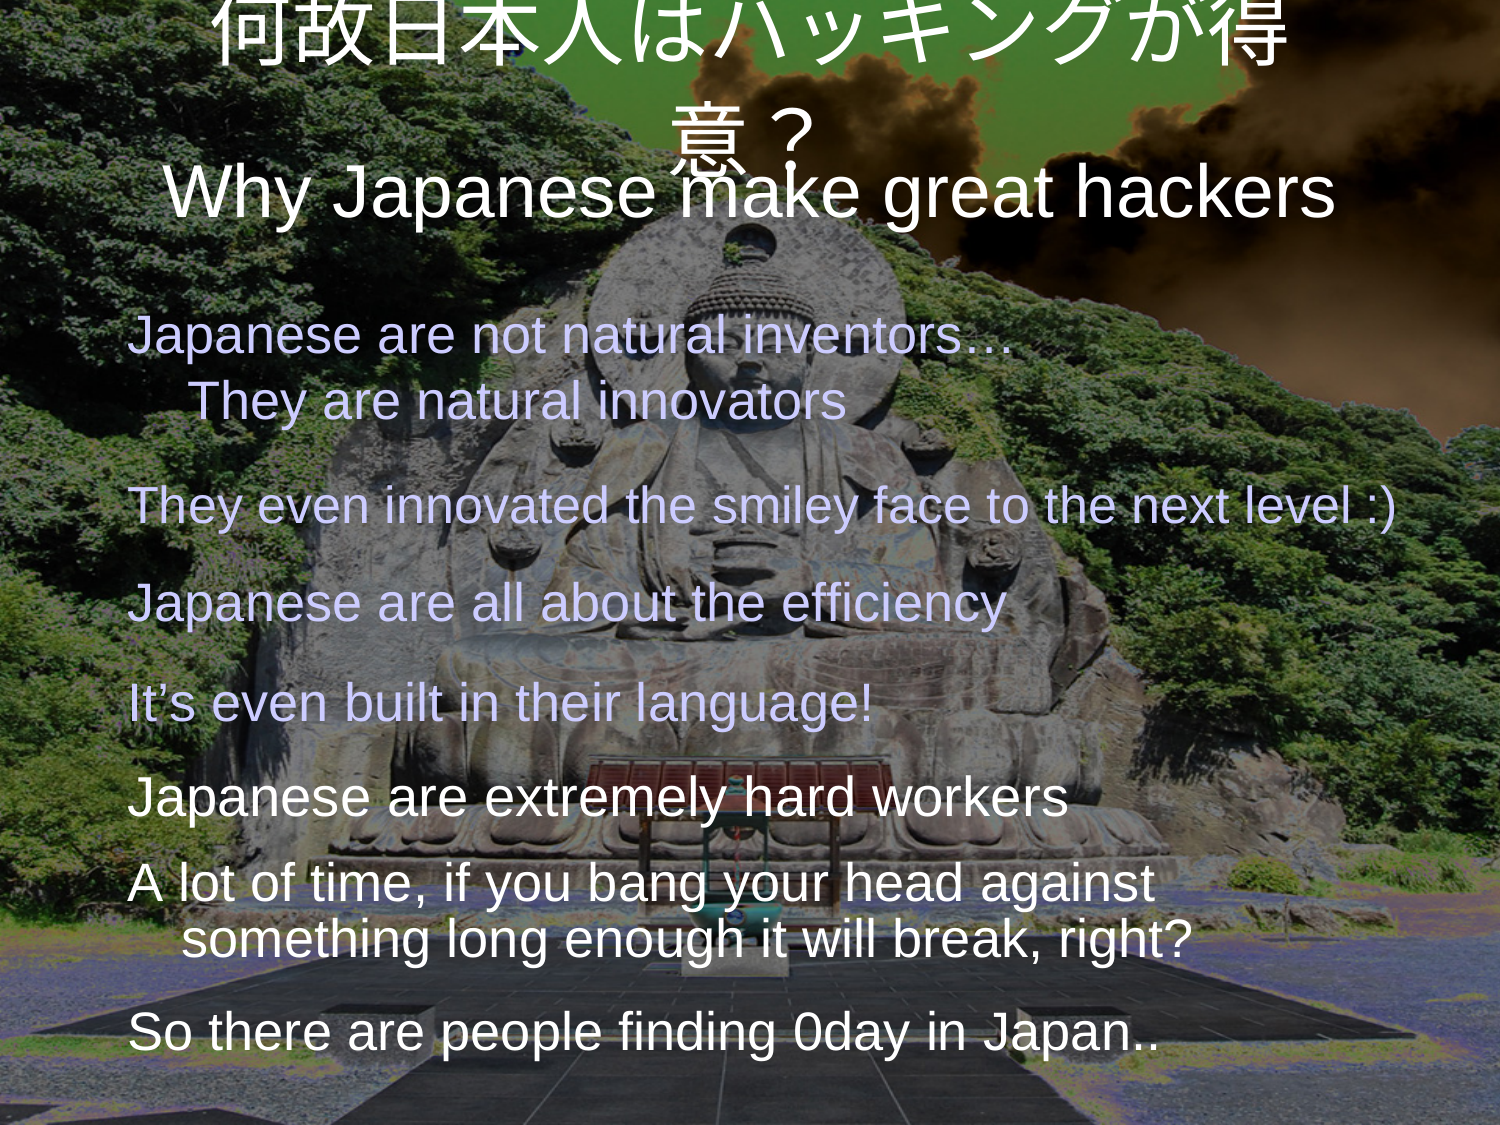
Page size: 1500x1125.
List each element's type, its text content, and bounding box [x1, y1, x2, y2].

text_box A lot of time, if you bang your head against something long enough it will break, right? [112, 848, 1388, 987]
text_box Japanese are all about the efficiency [112, 568, 1388, 658]
text_box So there are people finding 0day in Japan.. [112, 997, 1388, 1074]
title 何故日本人はハッキングが得意？ [112, 0, 1388, 176]
picture [0, 0, 1500, 1125]
text_box It’s even built in their language! [112, 668, 1388, 757]
text_box They even innovated the smiley face to the next level :)‏ [112, 463, 1500, 552]
title Why Japanese make great hackers [112, 176, 1388, 288]
list Japanese are not natural inventors… They are natural innovators [112, 301, 1388, 452]
text_box Japanese are extremely hard workers [112, 761, 1388, 848]
